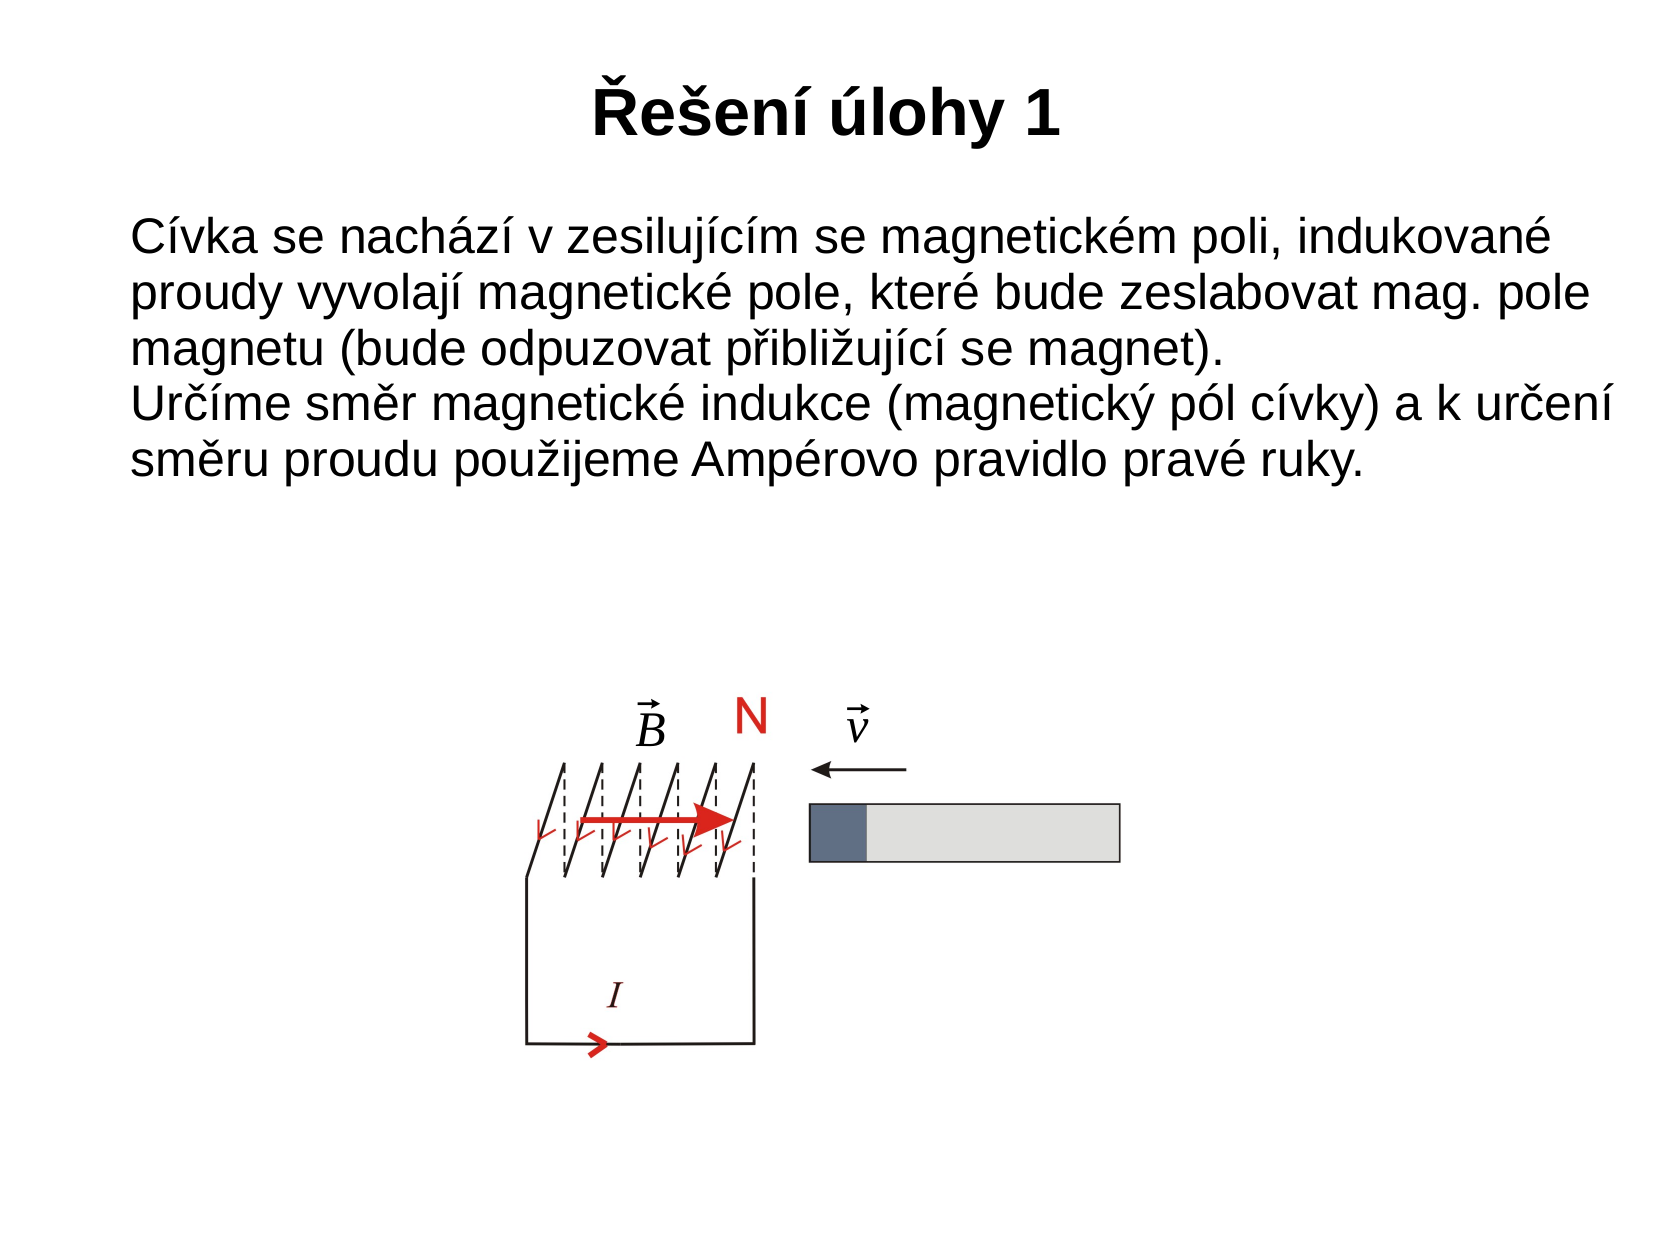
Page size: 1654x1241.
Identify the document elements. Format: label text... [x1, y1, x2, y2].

picture [460, 660, 1160, 1063]
text_box Cívka se nachází v zesilujícím se magnetickém poli, indukované proudy vyvolají magnetické pole, které bude zeslabovat mag. pole magnetu (bude odpuzovat přibližující se magnet). Určíme směr magnetické indukce (magnetický pól cívky) a k určení směru proudu použijeme Ampérovo pravidlo pravé ruky. [116, 200, 1631, 495]
chart [838, 696, 878, 753]
chart [625, 696, 674, 759]
title Řešení úlohy 1 [82, 46, 1571, 178]
